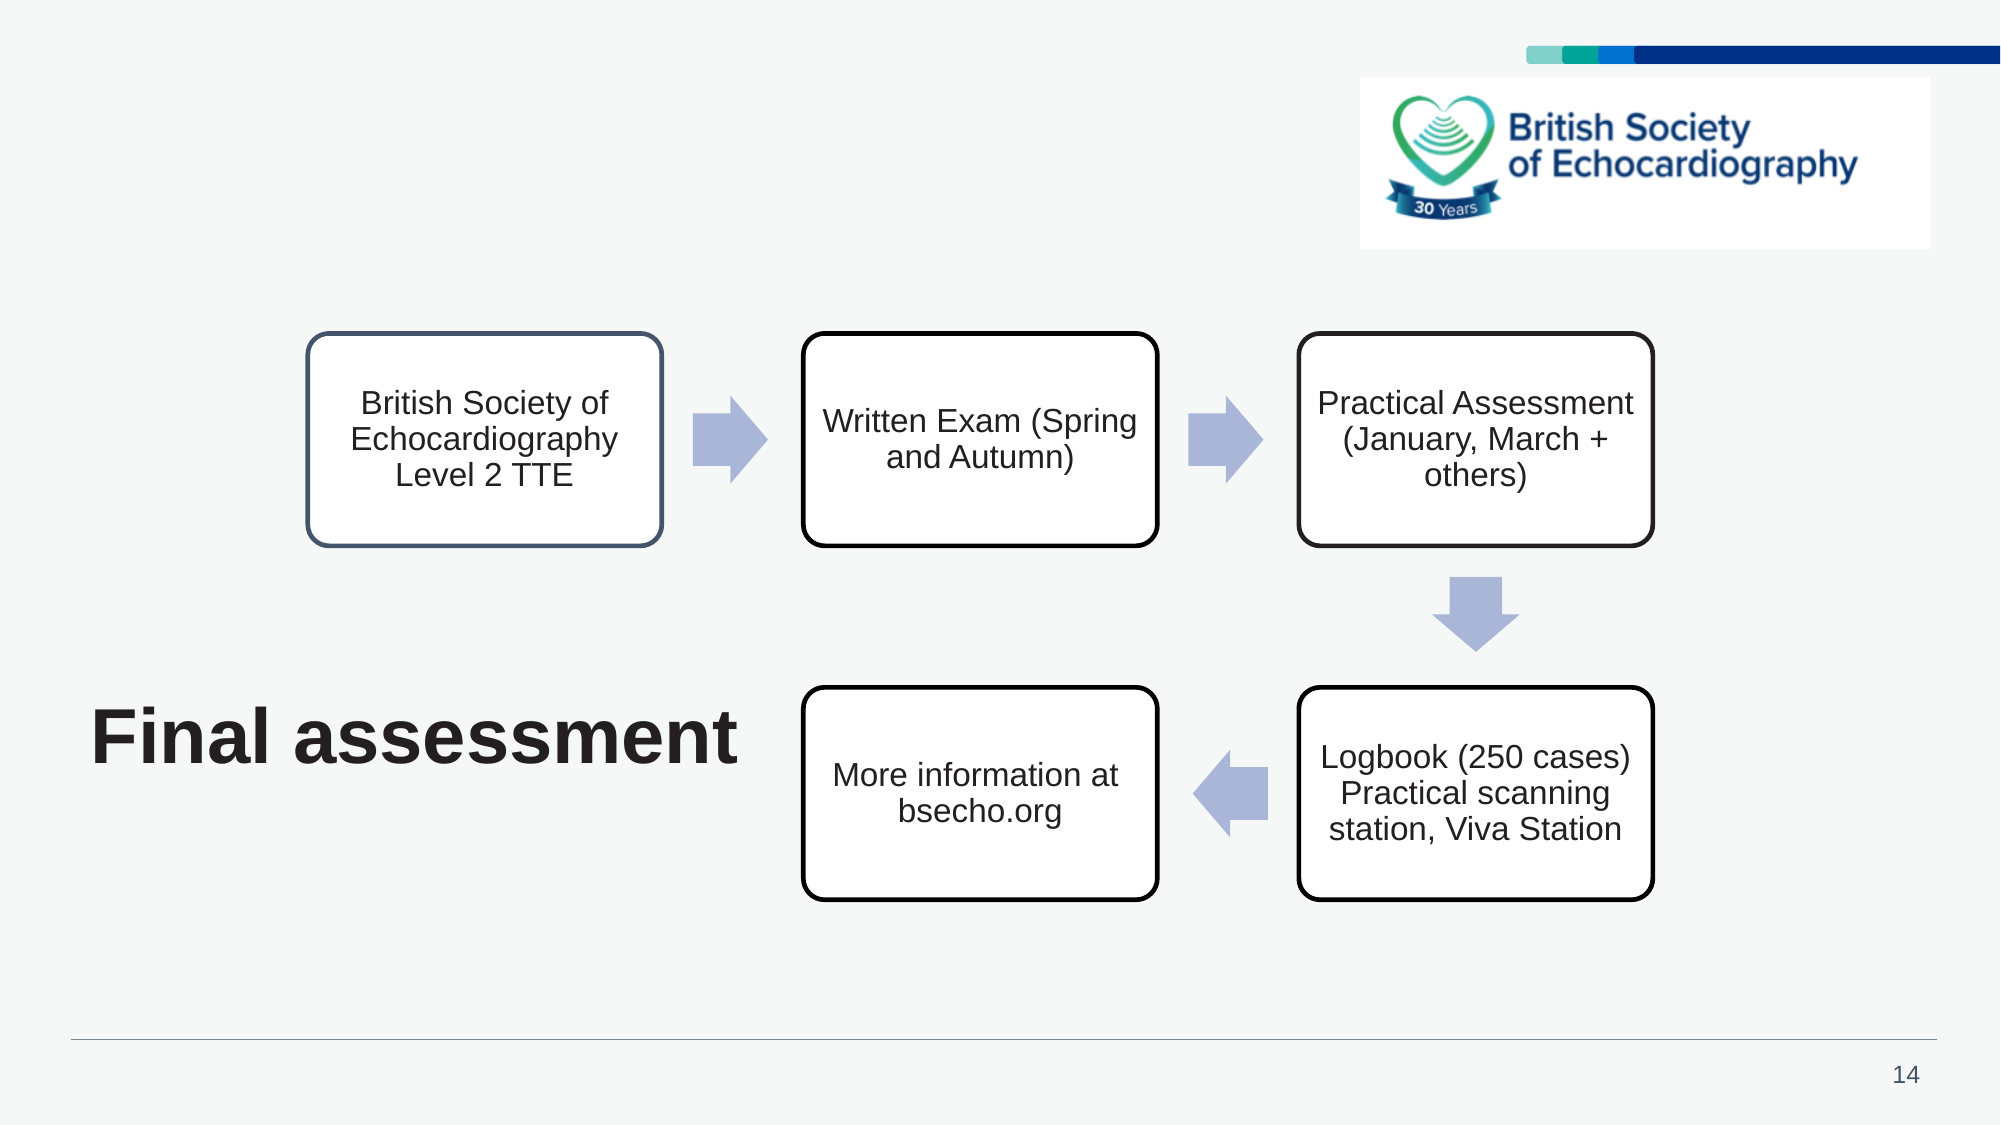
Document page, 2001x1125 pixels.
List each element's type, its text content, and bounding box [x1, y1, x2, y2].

text_box Logbook (250 cases) Practical scanning station, Viva Station [1298, 687, 1653, 900]
text_box More information at bsecho.org [803, 687, 1158, 900]
text_box British Society of Echocardiography Level 2 TTE [307, 333, 662, 546]
text_box Written Exam (Spring and Autumn) [803, 333, 1158, 546]
title Final assessment [70, 70, 1942, 213]
picture [1360, 77, 1930, 249]
text_box Practical Assessment (January, March + others) [1298, 333, 1653, 546]
text_box [692, 395, 769, 484]
text_box [1432, 576, 1520, 652]
text_box [1192, 749, 1268, 838]
text_box [1188, 395, 1264, 484]
